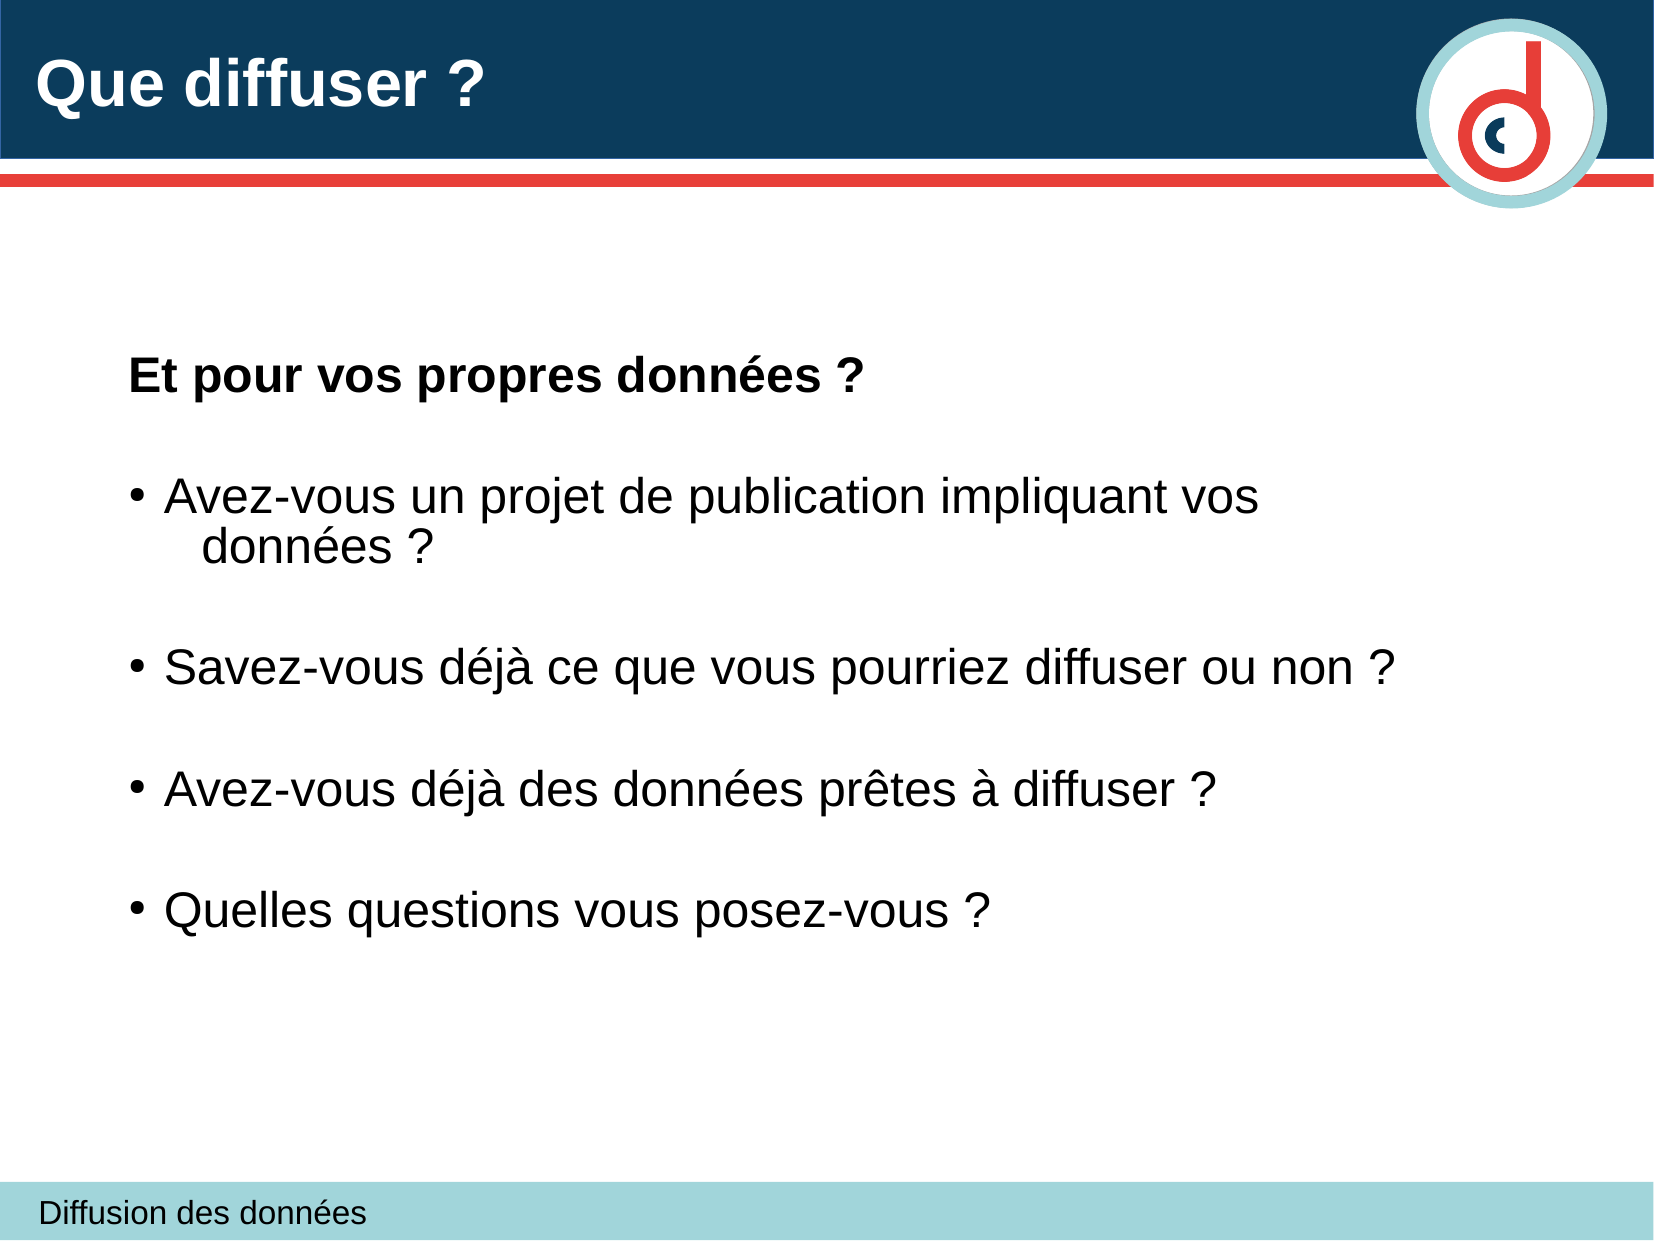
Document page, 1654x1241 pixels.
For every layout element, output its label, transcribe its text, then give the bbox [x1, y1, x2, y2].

text_box Et pour vos propres données ? Avez-vous un projet de publication impliquant vos données ? Savez-vous déjà ce que vous pourriez diffuser ou non ? Avez-vous déjà des données prêtes à diffuser ? Quelles questions vous posez-vous ? [3, 345, 1494, 1048]
title Que diffuser ? [35, 11, 1430, 159]
text_box Diffusion des données [23, 1187, 621, 1241]
